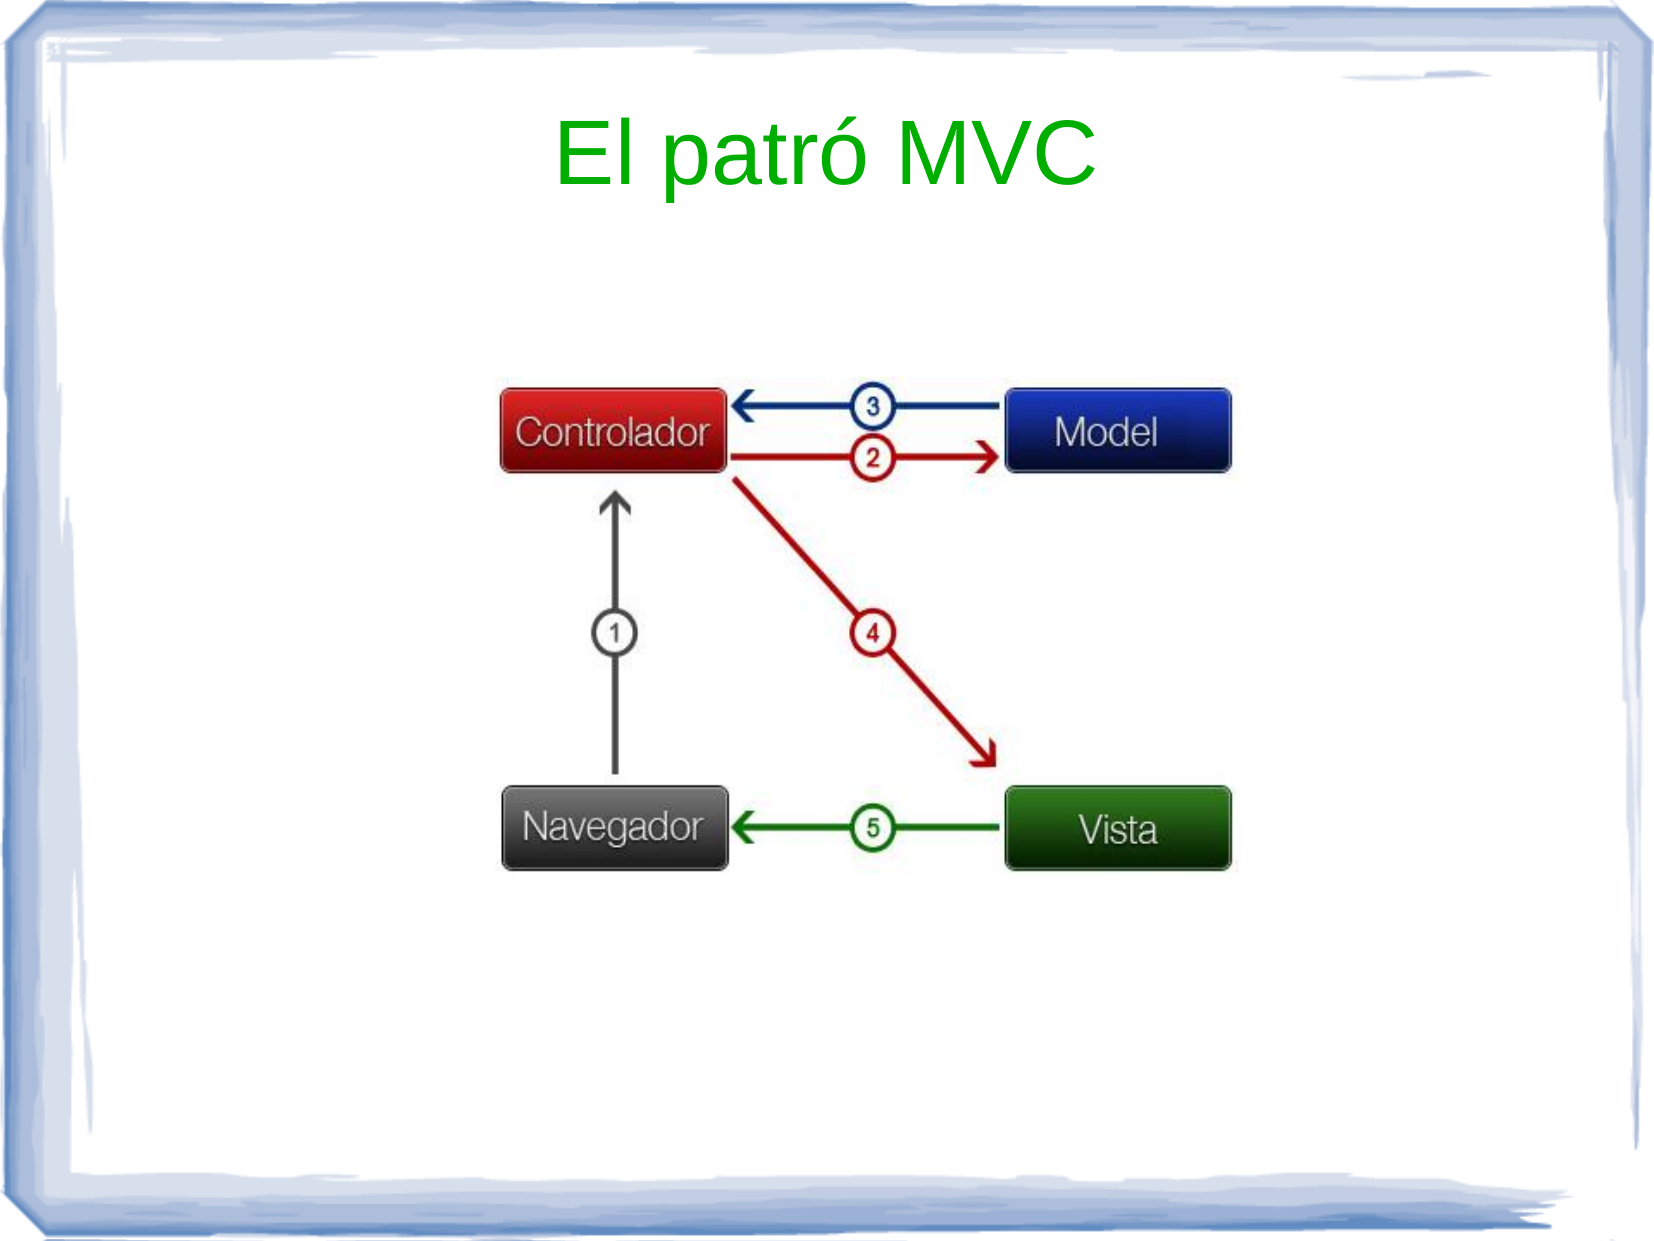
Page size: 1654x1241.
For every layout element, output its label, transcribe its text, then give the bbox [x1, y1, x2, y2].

picture [0, 0, 1654, 1241]
title El patró MVC [82, 56, 1571, 250]
